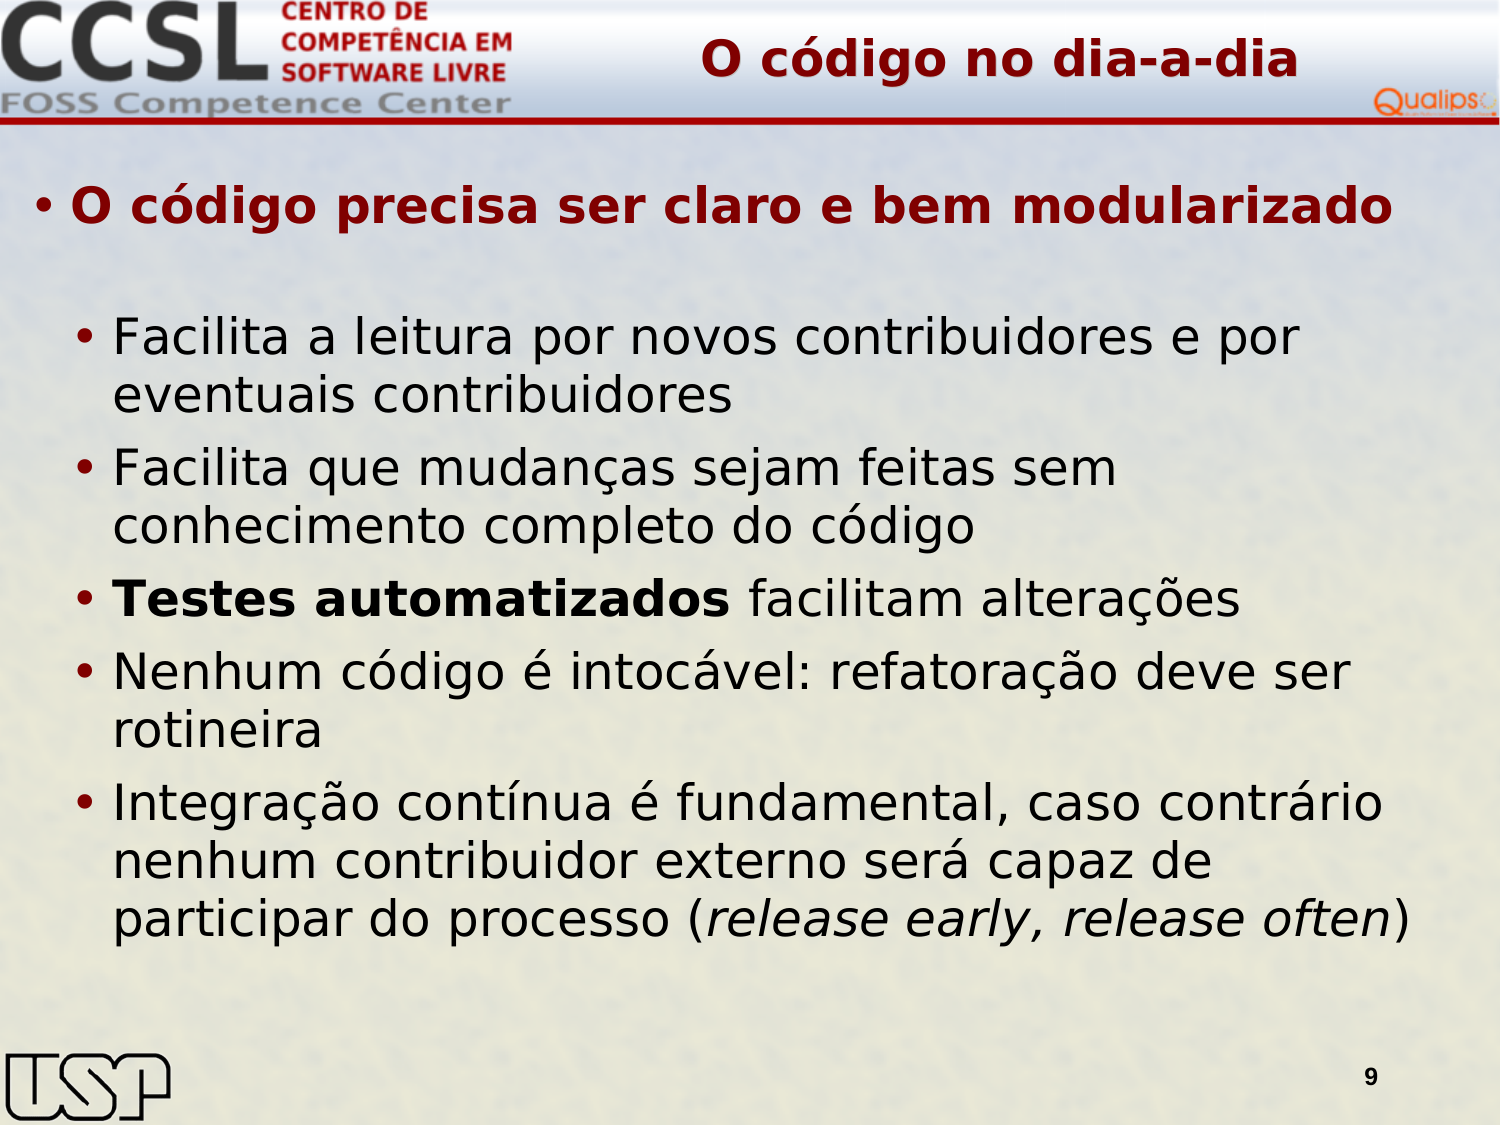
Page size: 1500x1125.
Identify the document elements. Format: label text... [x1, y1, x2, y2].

list O código precisa ser claro e bem modularizado Facilita a leitura por novos contribuidores e por eventuais contribuidores Facilita que mudanças sejam feitas sem conhecimento completo do código Testes automatizados facilitam alterações Nenhum código é intocável: refatoração deve ser rotineira Integração contínua é fundamental, caso contrário nenhum contribuidor externo será capaz de participar do processo (release early, release often) [29, 177, 1468, 949]
picture [0, 0, 1500, 1125]
title O código no dia-a-dia [501, 0, 1500, 119]
